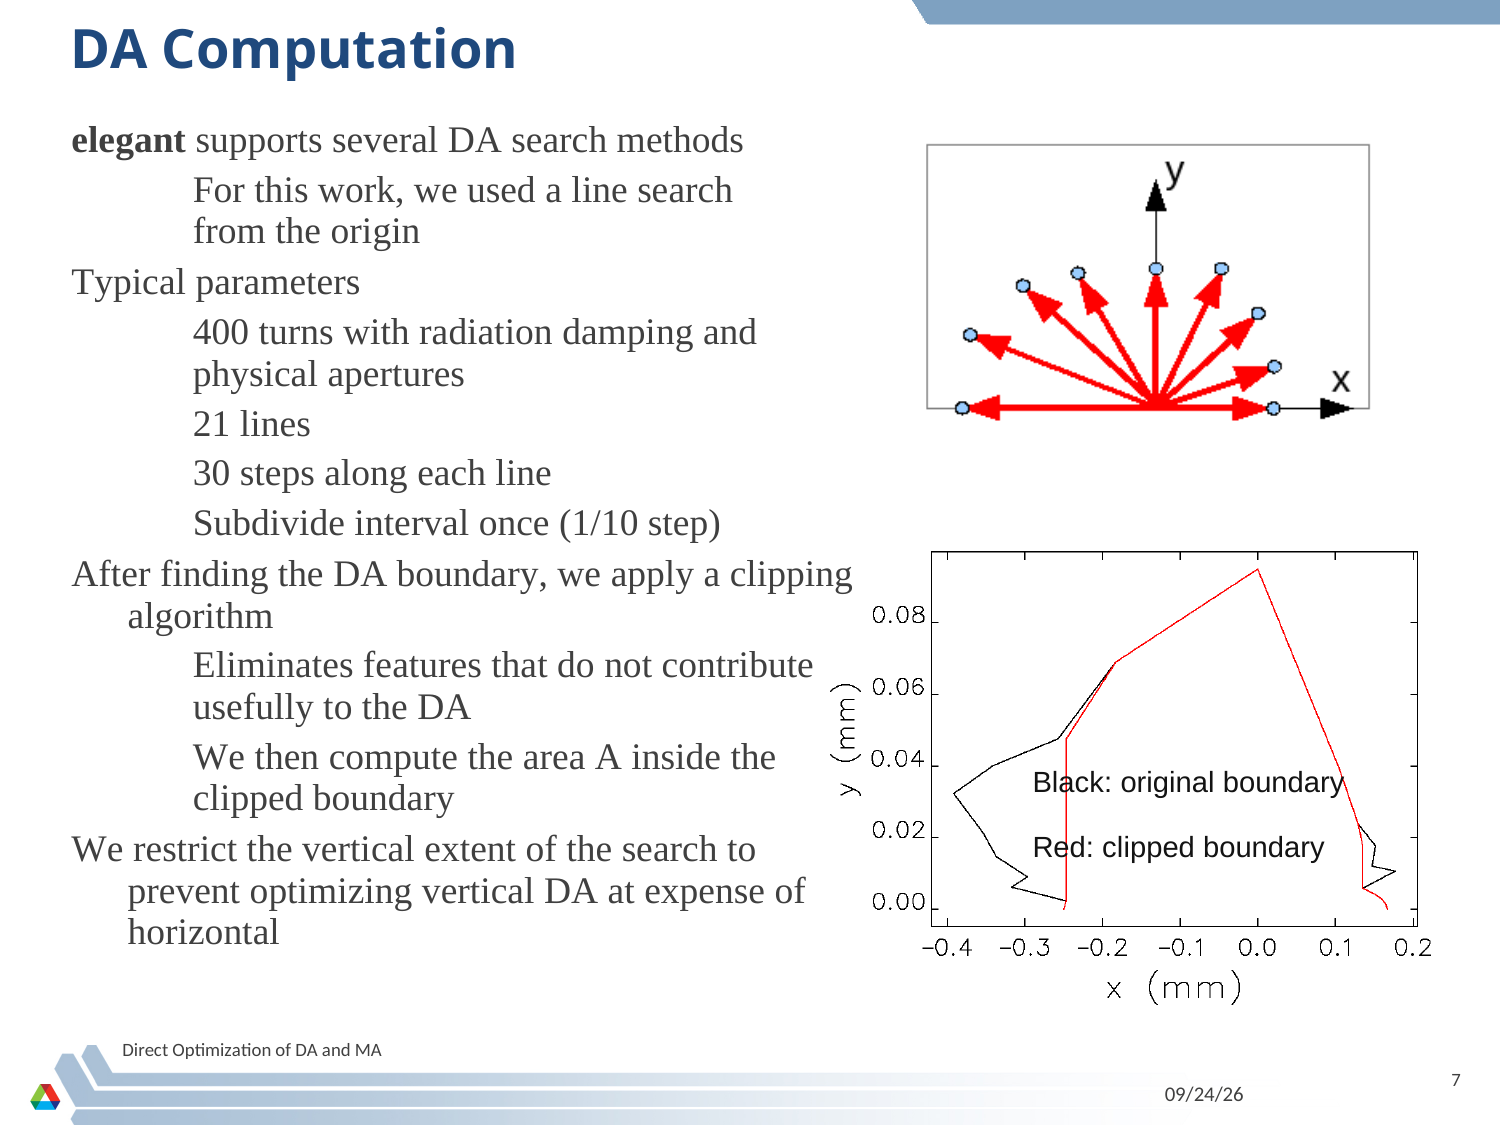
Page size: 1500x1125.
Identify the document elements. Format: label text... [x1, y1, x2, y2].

picture [917, 138, 1383, 424]
list elegant supports several DA search methods For this work, we used a line search from the origin Typical parameters 400 turns with radiation damping and physical apertures 21 lines 30 steps along each line Subdivide interval once (1/10 step) After finding the DA boundary, we apply a clipping algorithm Eliminates features that do not contribute usefully to the DA We then compute the area A inside the clipped boundary We restrict the vertical extent of the search to prevent optimizing vertical DA at expense of horizontal [56, 111, 872, 972]
picture [830, 551, 1431, 1005]
title DA Computation [55, 8, 1361, 87]
picture [0, 0, 1500, 26]
text_box Black: original boundary Red: clipped boundary [1017, 758, 1386, 872]
picture [0, 1037, 1500, 1125]
